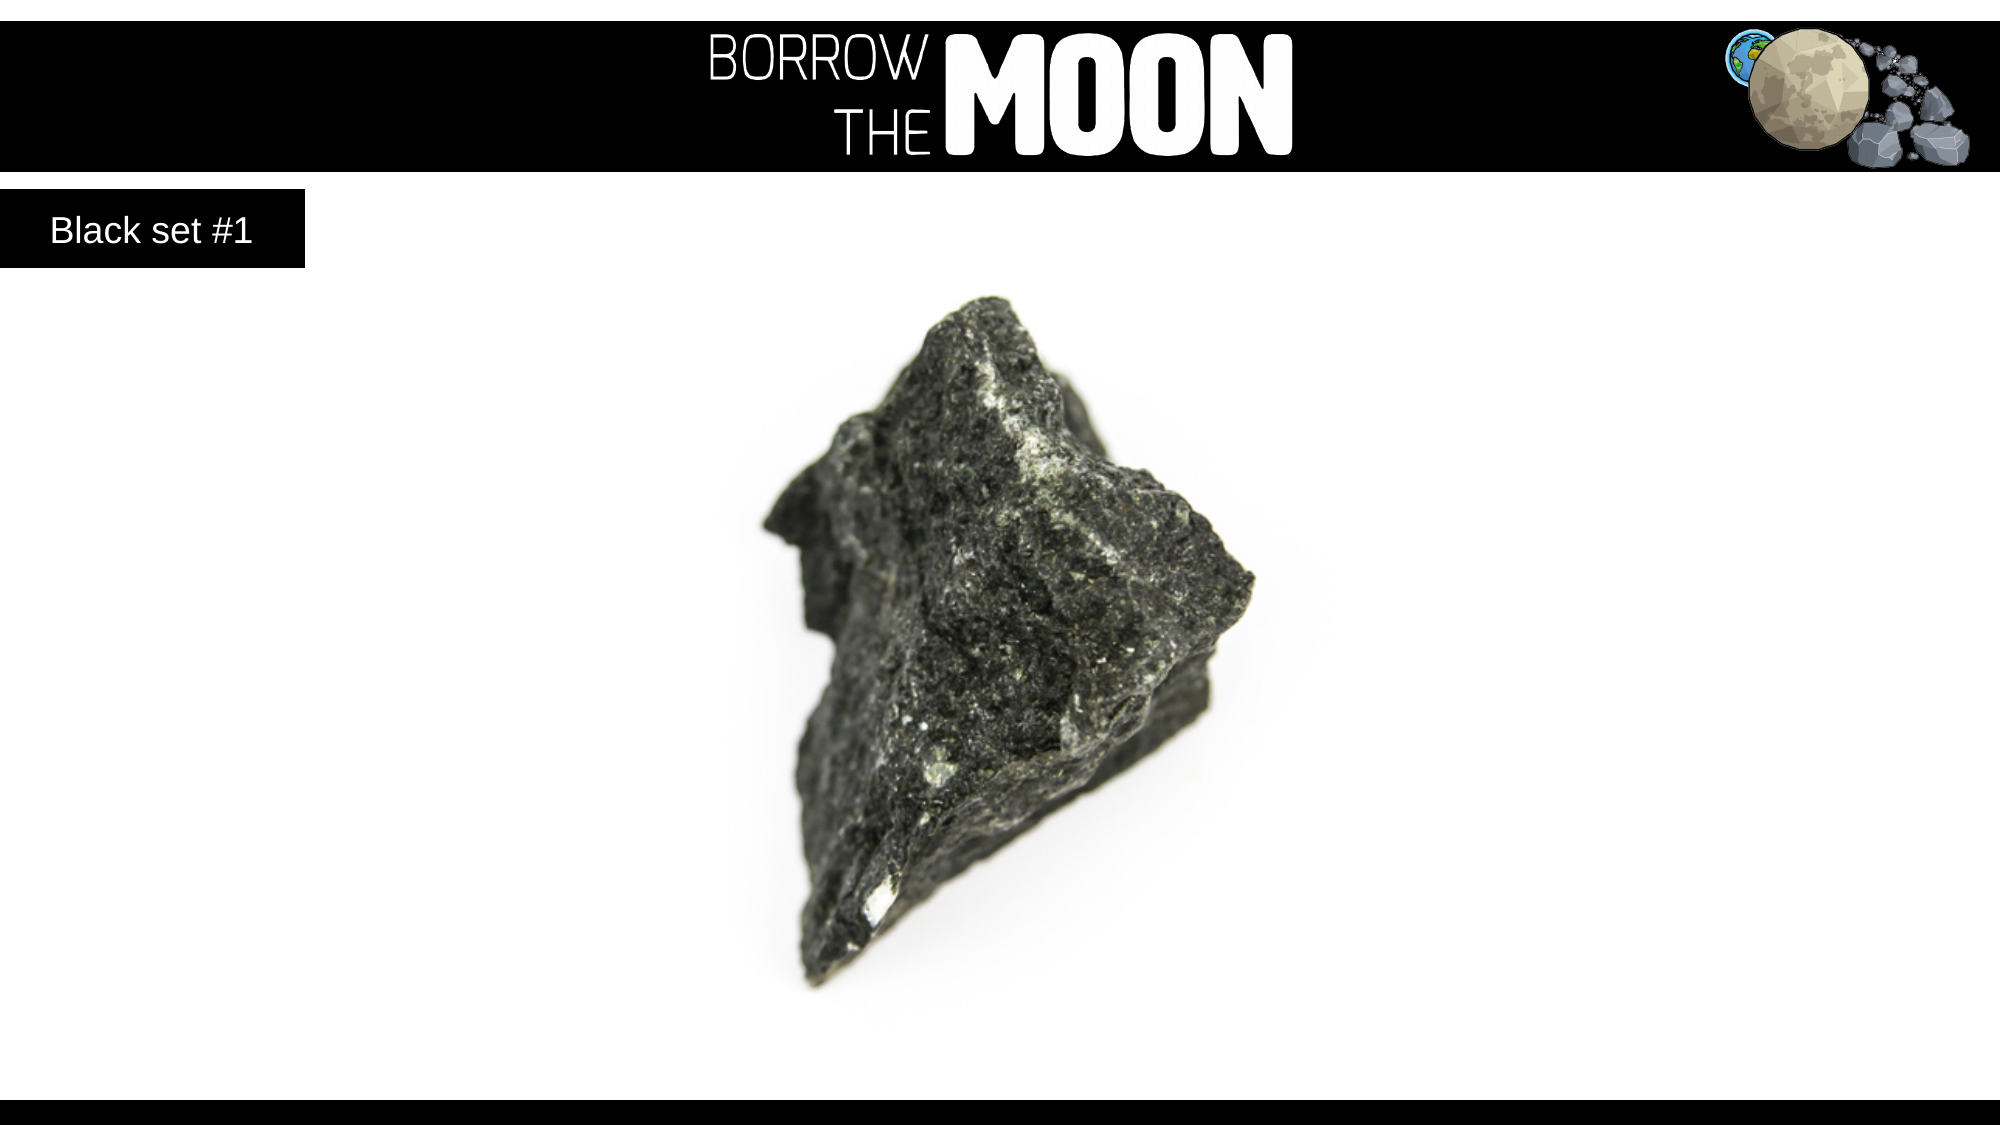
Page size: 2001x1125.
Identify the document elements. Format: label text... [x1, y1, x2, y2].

picture [342, 200, 1658, 1077]
text_box Black set #1 [0, 189, 305, 268]
